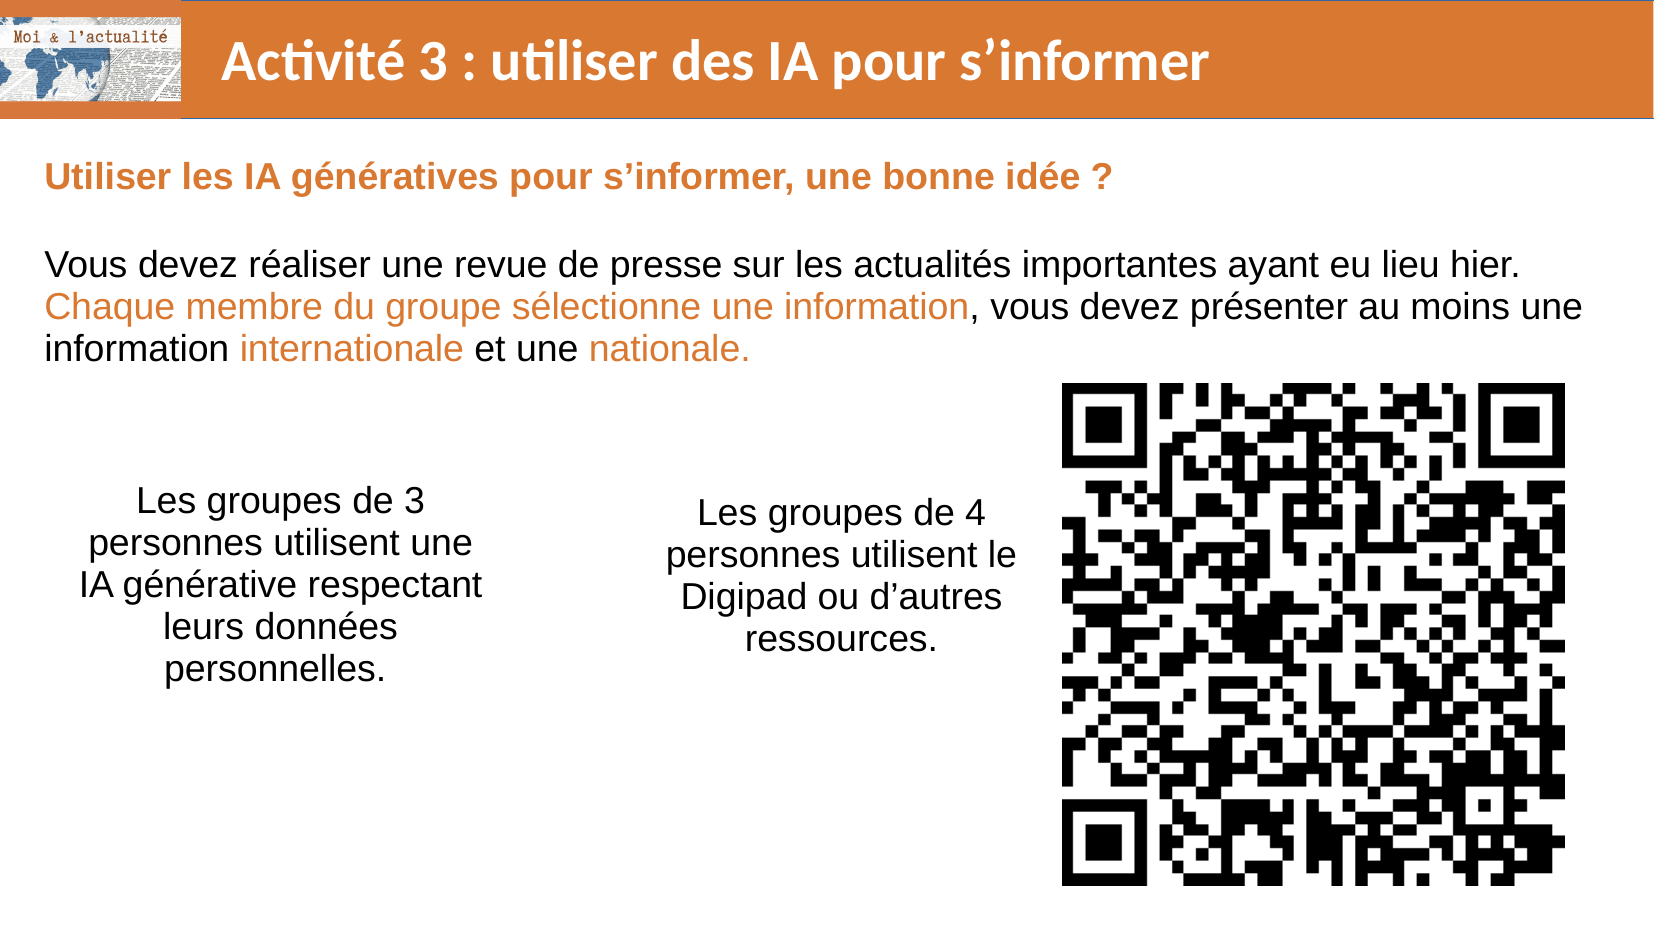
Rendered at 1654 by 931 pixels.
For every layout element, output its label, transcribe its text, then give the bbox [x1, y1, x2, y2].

text_box Vous devez réaliser une revue de presse sur les actualités importantes ayant eu lieu hier. Chaque membre du groupe sélectionne une information, vous devez présenter au moins une information internationale et une nationale. [29, 236, 1625, 420]
text_box Utiliser les IA génératives pour s’informer, une bonne idée ? [29, 147, 1625, 236]
text_box Les groupes de 4 personnes utilisent le Digipad ou d’autres ressources. [620, 483, 1062, 667]
text_box [181, 0, 1654, 119]
text_box Les groupes de 3 personnes utilisent une IA générative respectant leurs données personnelles. [59, 472, 502, 698]
picture [0, 0, 181, 119]
picture [1062, 383, 1565, 886]
text_box Activité 3 : utiliser des IA pour s’informer [206, 29, 1329, 103]
